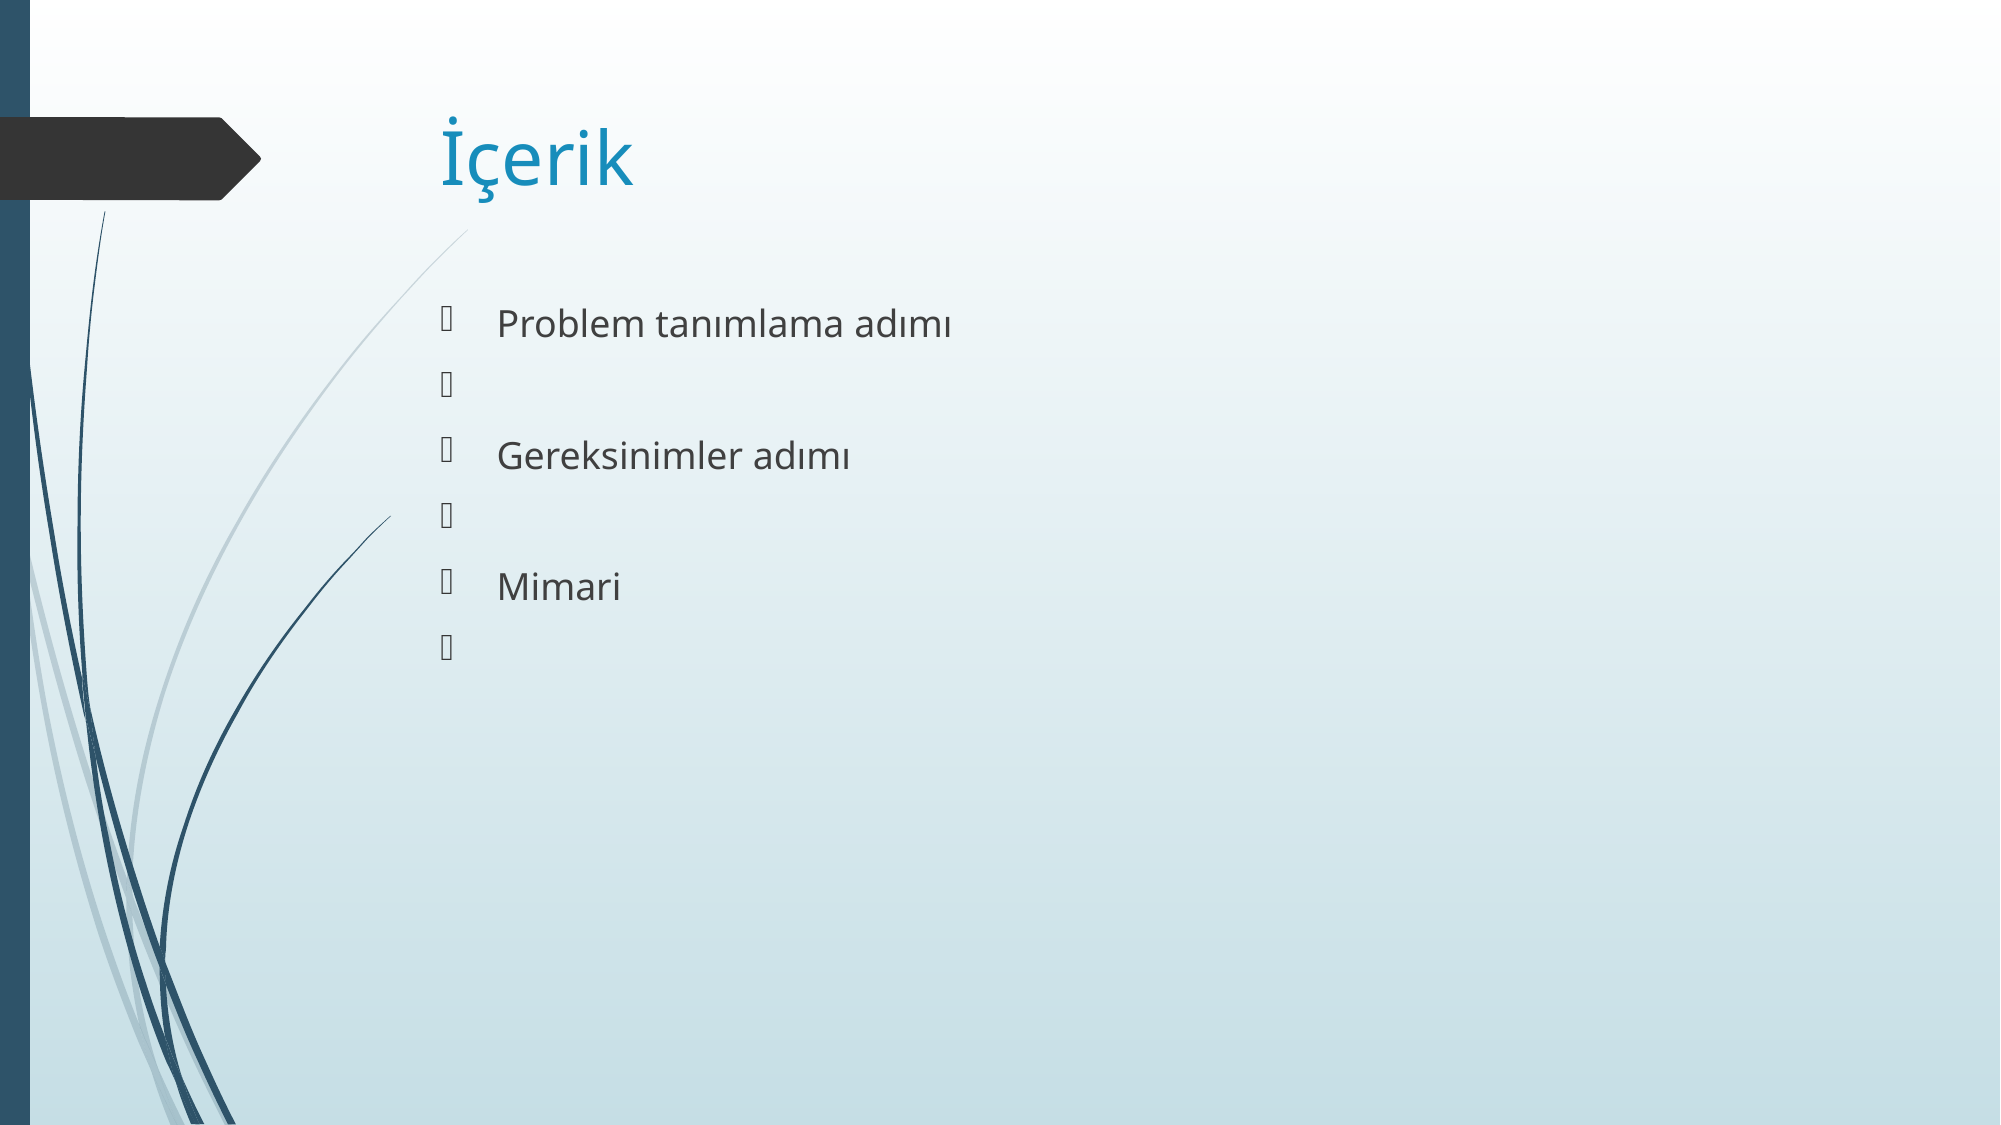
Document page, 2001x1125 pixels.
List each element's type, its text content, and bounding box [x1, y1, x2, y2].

list Problem tanımlama adımı Gereksinimler adımı Mimari [425, 292, 1888, 970]
title İçerik [425, 102, 1888, 292]
